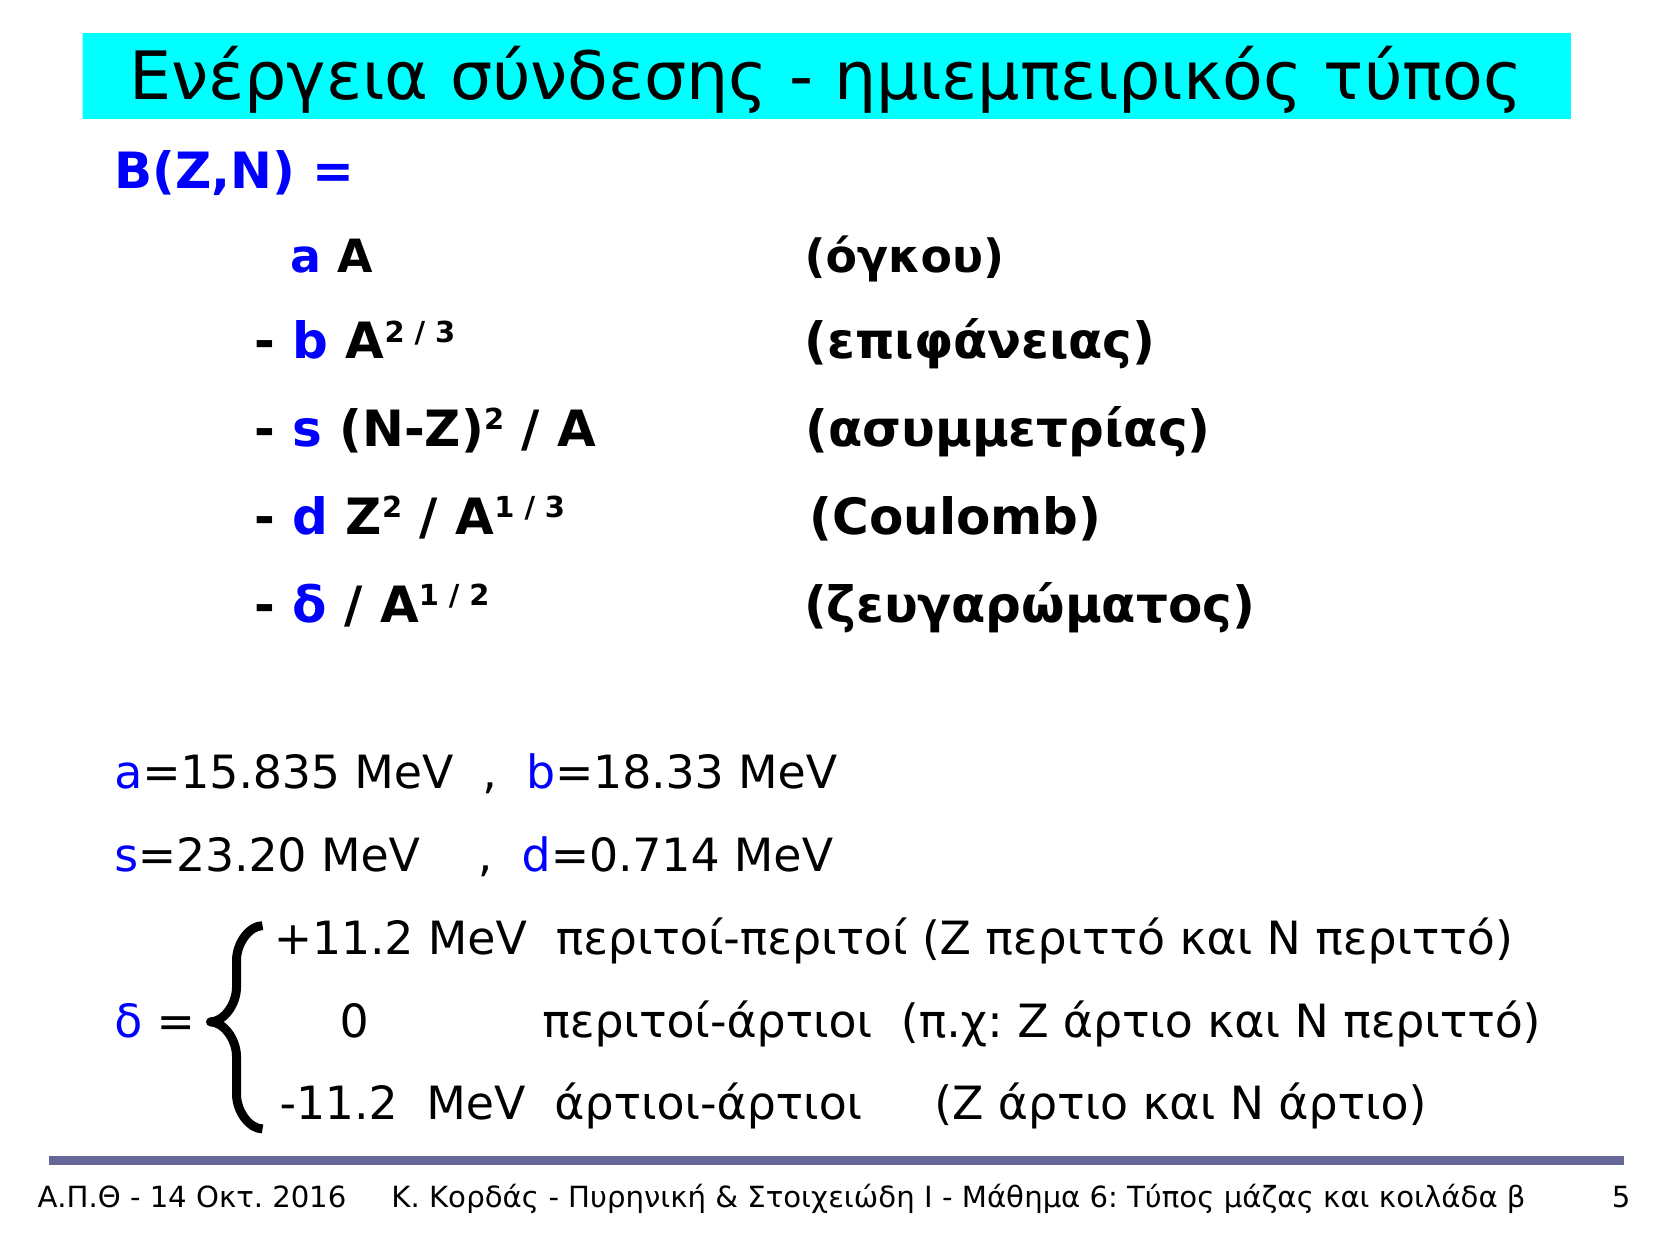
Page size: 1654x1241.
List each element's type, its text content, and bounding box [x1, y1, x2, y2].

list Β(Ζ,Ν) = a A (όγκου) - b A2 / 3 (επιφάνειας) - s (N-Z)2 / A (ασυμμετρίας) - d Z2 / A1 / 3 (Coulomb) - δ / A1 / 2 (ζευγαρώματος) a=15.835 MeV , b=18.33 MeV s=23.20 MeV , d=0.714 MeV +11.2 MeV περιτοί-περιτοί (Ζ περιττό και Ν περιττό) δ = 0 περιτοί-άρτιοι (π.χ: Ζ άρτιο και Ν περιττό) -11.2 MeV άρτιοι-άρτιοι (Ζ άρτιο και Ν άρτιο) [43, 141, 1619, 1140]
title Ενέργεια σύνδεσης - ημιεμπειρικός τύπος [82, 33, 1571, 119]
